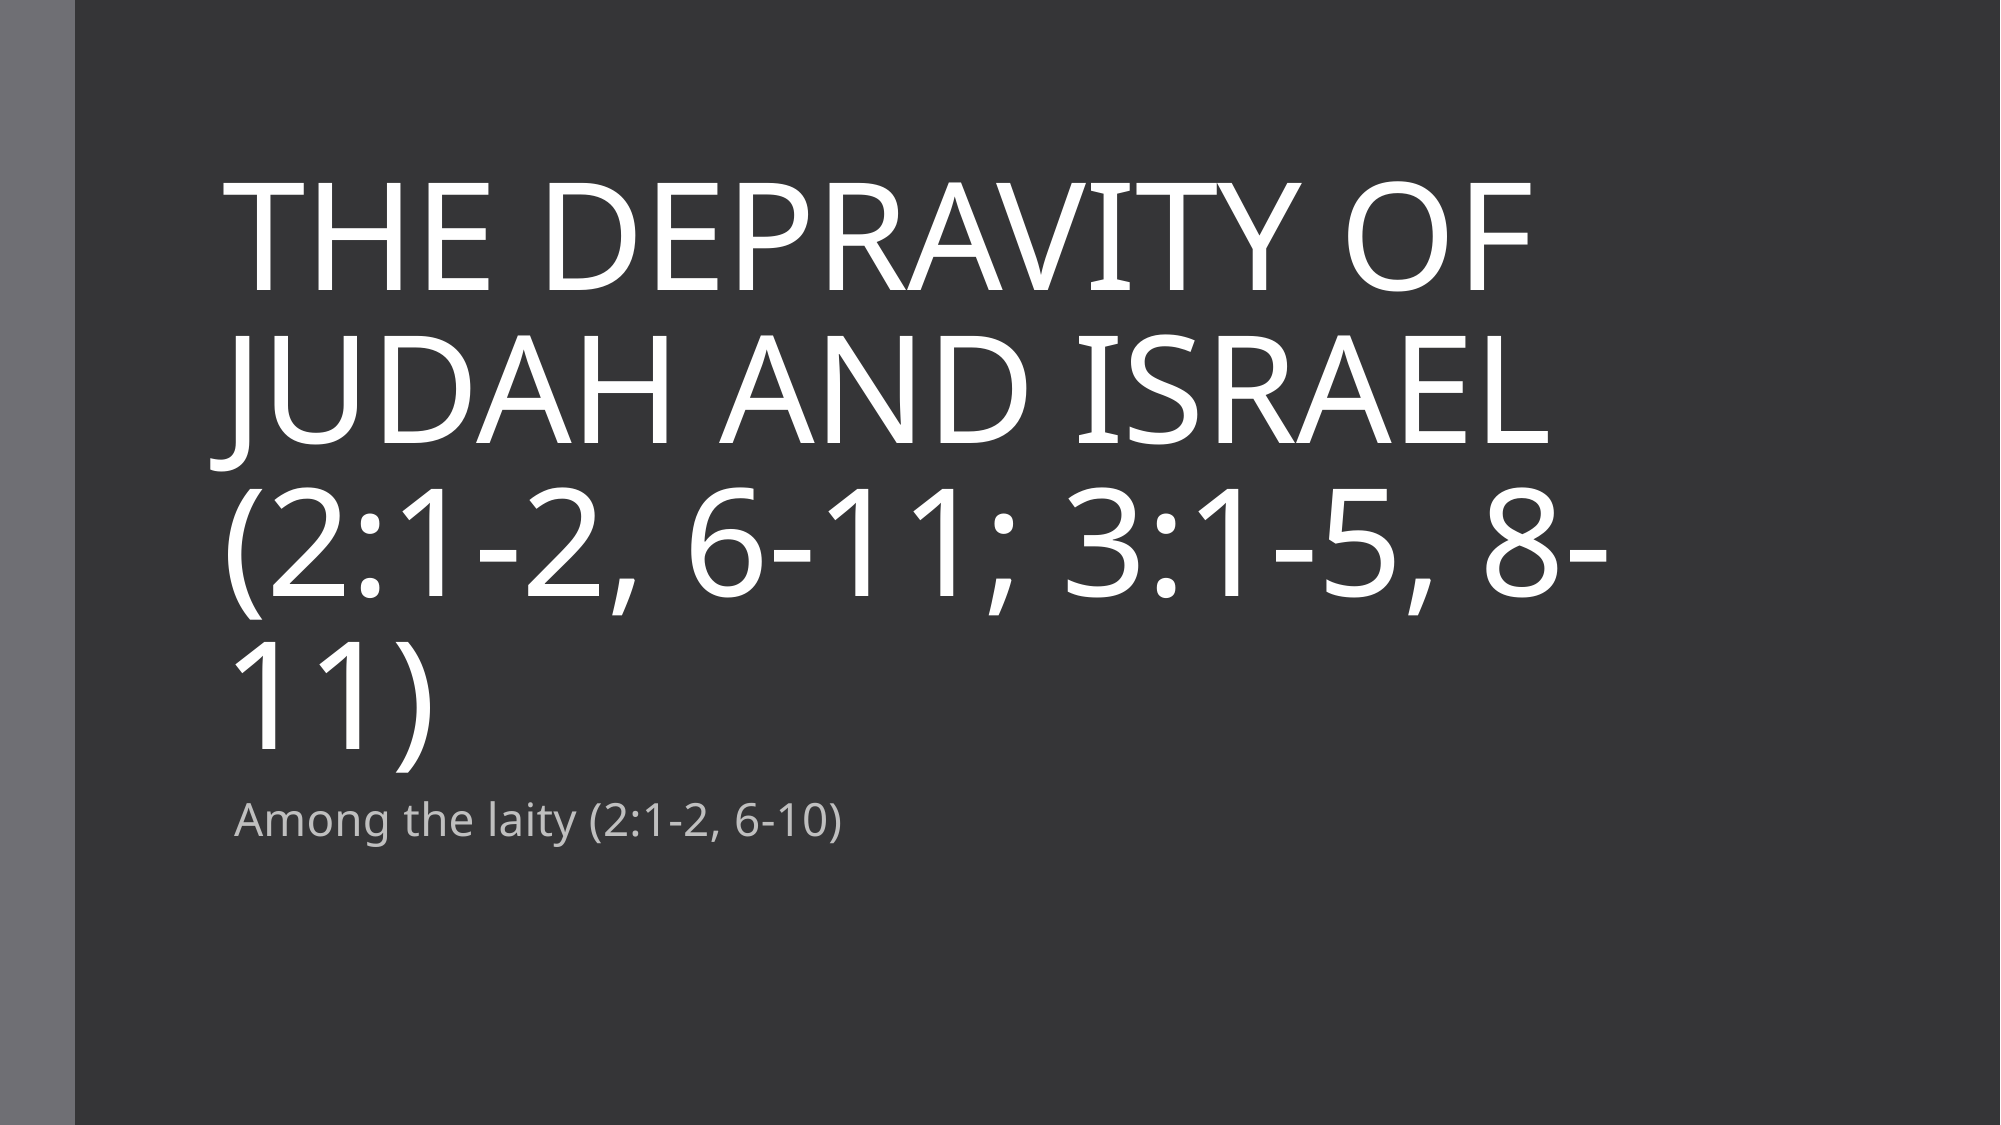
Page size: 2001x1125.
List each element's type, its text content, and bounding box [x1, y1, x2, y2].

subtitle Among the laity (2:1-2, 6-10) [206, 787, 1752, 1066]
title THE DEPRAVITY OF JUDAH AND ISRAEL (2:1-2, 6-11; 3:1-5, 8-11) [206, 124, 1752, 787]
